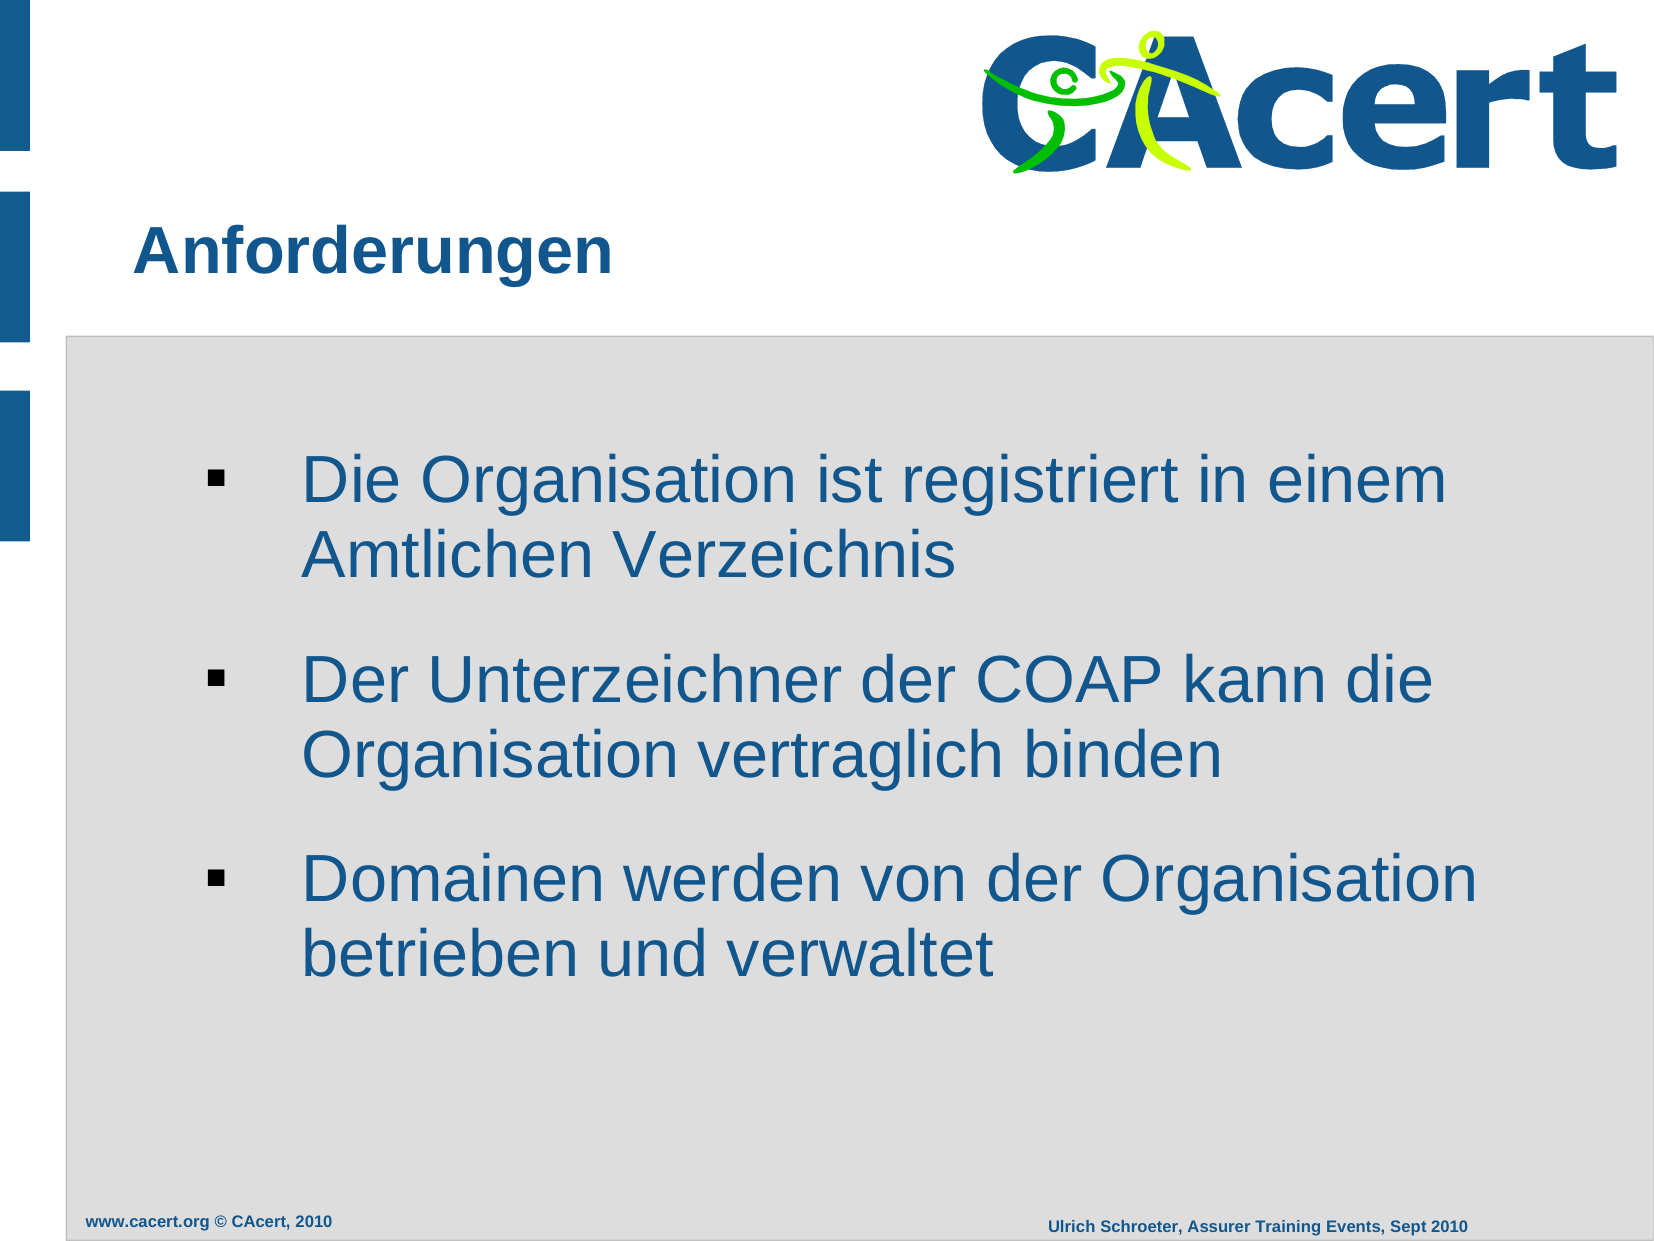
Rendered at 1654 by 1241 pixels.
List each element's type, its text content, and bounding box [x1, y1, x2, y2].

list Die Organisation ist registriert in einem Amtlichen Verzeichnis Der Unterzeichner der COAP kann die Organisation vertraglich binden Domainen werden von der Organisation betrieben und verwaltet [147, 353, 1581, 1081]
text_box Anforderungen [118, 191, 630, 296]
